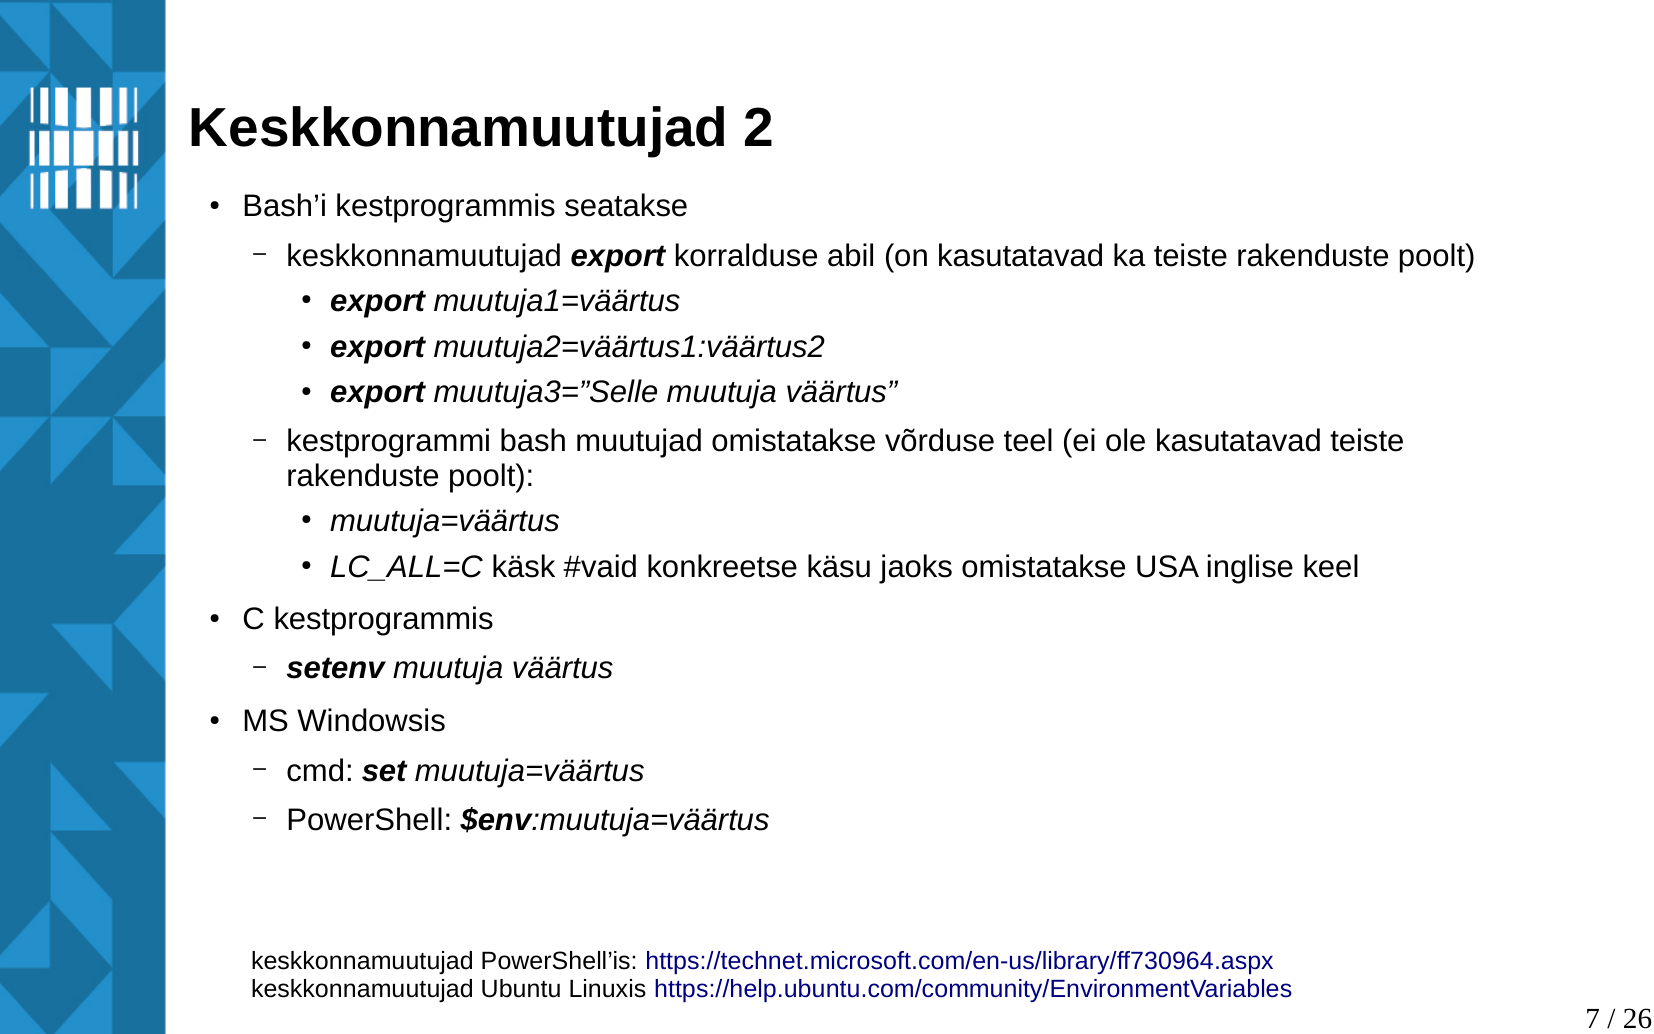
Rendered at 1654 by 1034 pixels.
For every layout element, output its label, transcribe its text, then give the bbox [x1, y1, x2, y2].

title Keskkonnamuutujad 2 [188, 41, 1447, 214]
text_box keskkonnamuutujad PowerShell’is: https://technet.microsoft.com/en-us/library/ff730964.aspx keskkonnamuutujad Ubuntu Linuxis https://help.ubuntu.com/community/EnvironmentVariables [236, 938, 1359, 1010]
list Bash’i kestprogrammis seatakse keskkonnamuutujad export korralduse abil (on kasutatavad ka teiste rakenduste poolt) export muutuja1=väärtus export muutuja2=väärtus1:väärtus2 export muutuja3=”Selle muutuja väärtus” kestprogrammi bash muutujad omistatakse võrduse teel (ei ole kasutatavad teiste rakenduste poolt): muutuja=väärtus LC_ALL=C käsk #vaid konkreetse käsu jaoks omistatakse USA inglise keel C kestprogrammis setenv muutuja väärtus MS Windowsis cmd: set muutuja=väärtus PowerShell: $env:muutuja=väärtus [198, 188, 1477, 883]
